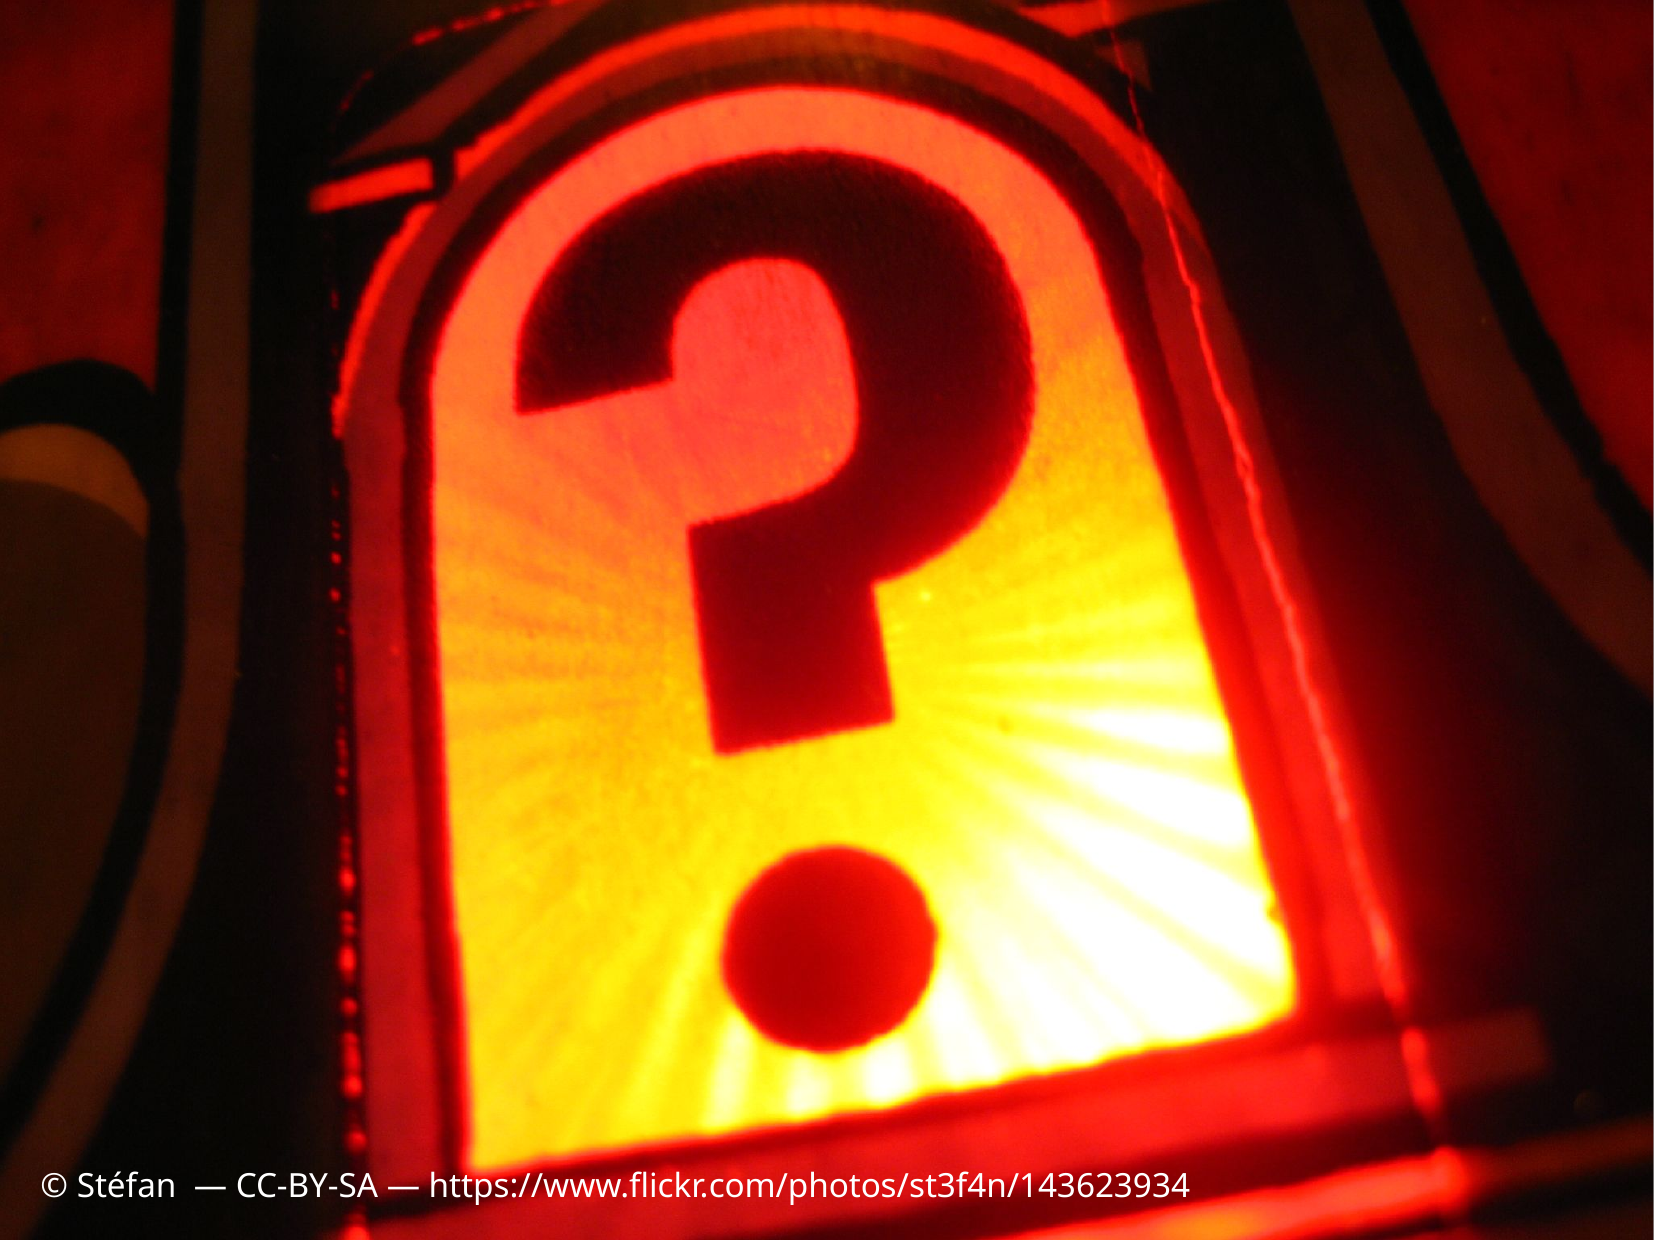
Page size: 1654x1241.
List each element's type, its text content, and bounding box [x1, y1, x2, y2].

picture [0, 0, 1654, 1240]
text_box © Stéfan — CC-BY-SA — https://www.flickr.com/photos/st3f4n/143623934 [25, 1154, 1433, 1207]
